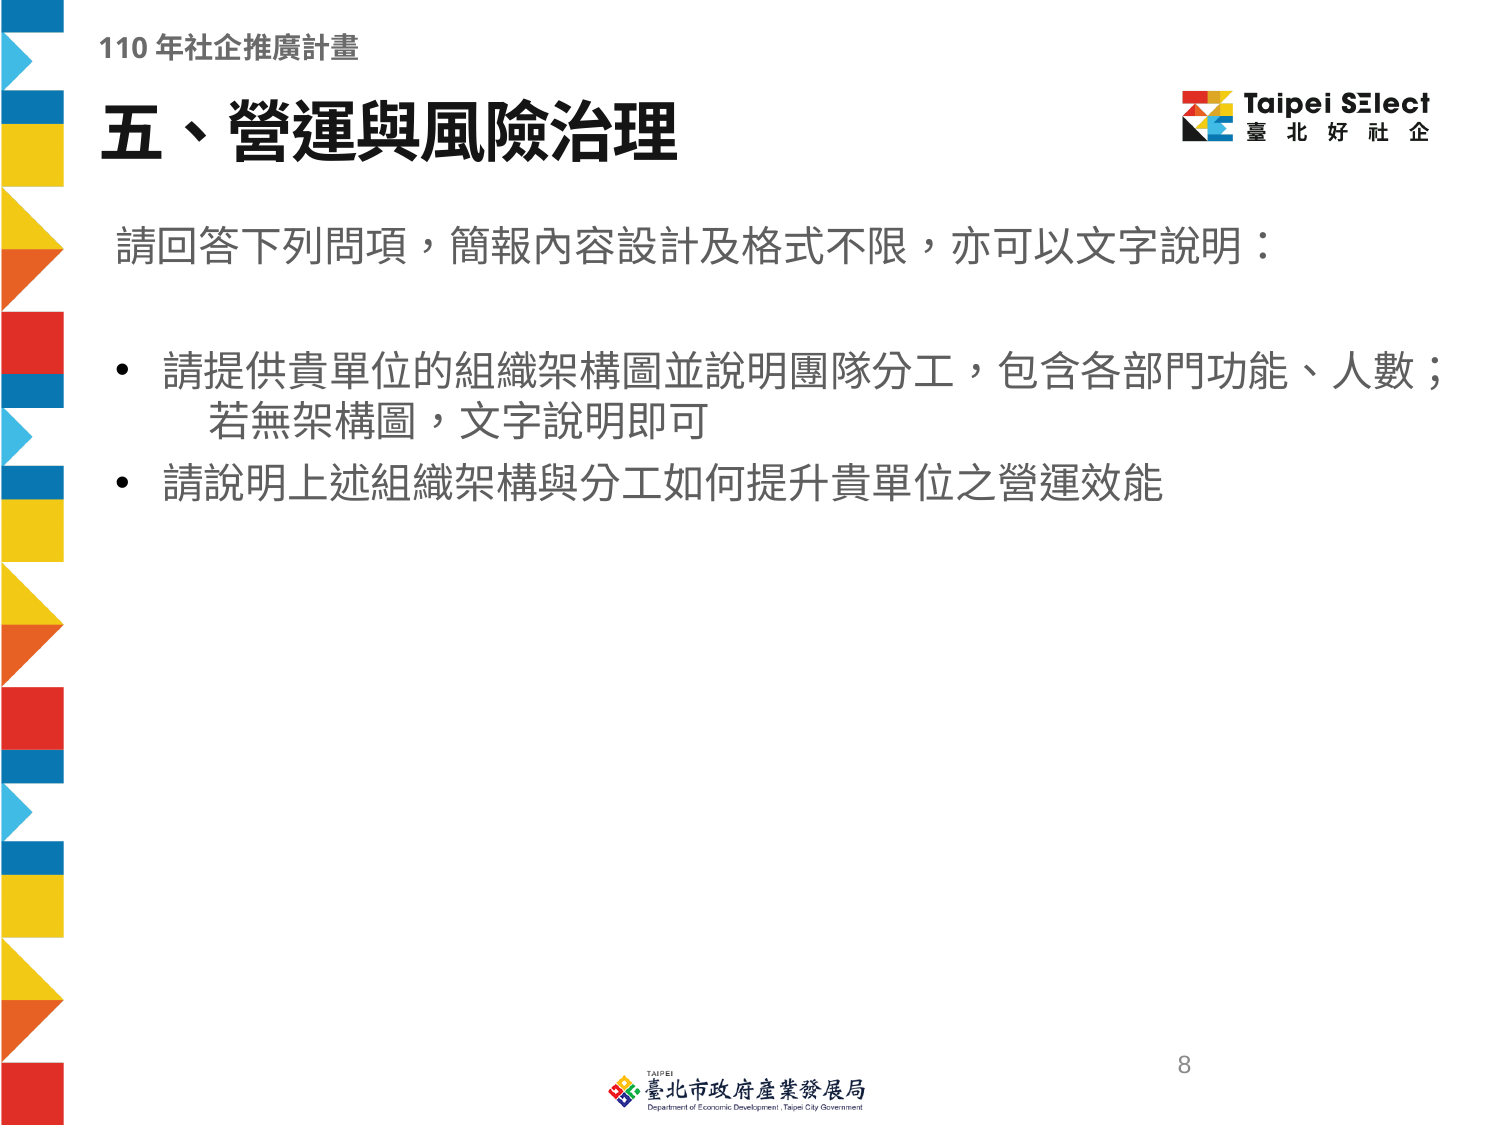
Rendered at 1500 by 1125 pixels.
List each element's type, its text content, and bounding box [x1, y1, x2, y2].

text_box 8 [1162, 1040, 1500, 1101]
title 五、營運與風險治理 [83, 81, 1109, 146]
text_box 請回答下列問項，簡報內容設計及格式不限，亦可以文字說明： 請提供貴單位的組織架構圖並說明團隊分工，包含各部門功能、人數；若無架構圖，文字說明即可 請說明上述組織架構與分工如何提升貴單位之營運效能 [106, 210, 1452, 1013]
